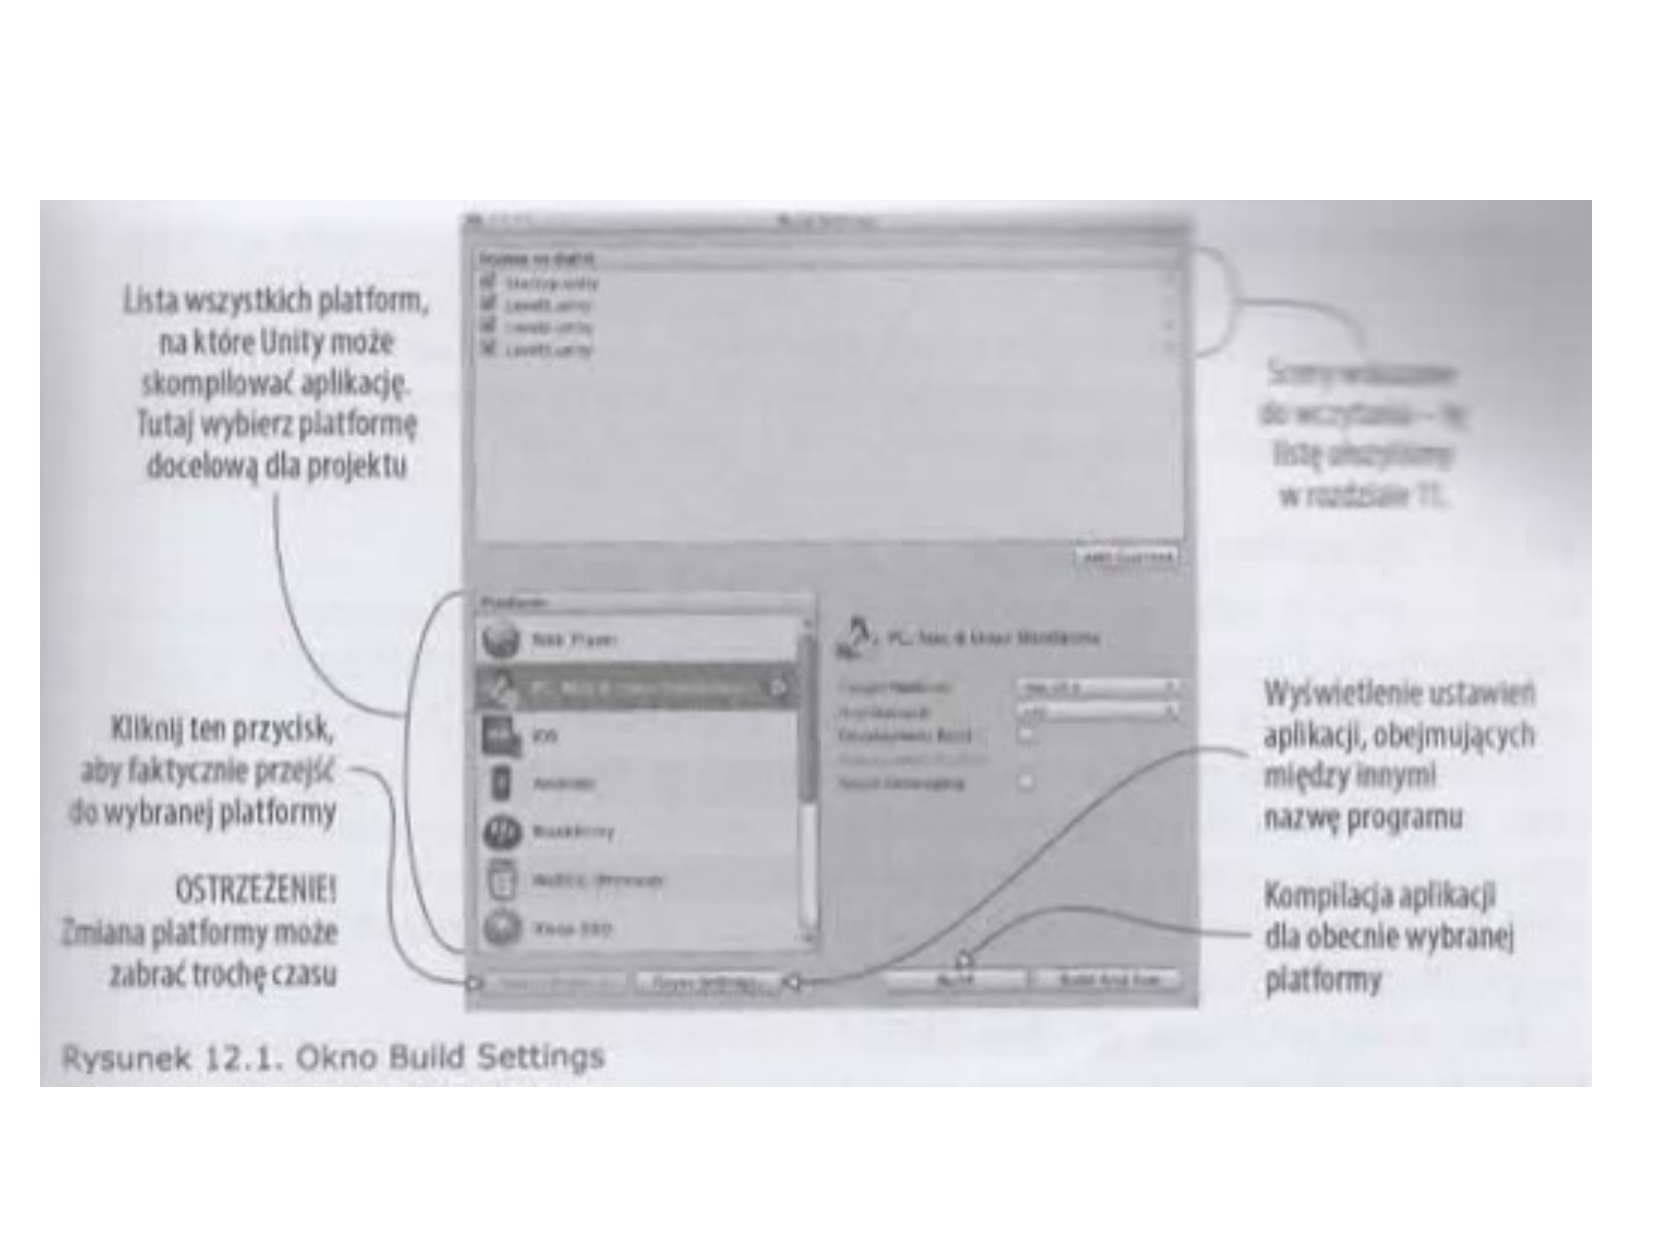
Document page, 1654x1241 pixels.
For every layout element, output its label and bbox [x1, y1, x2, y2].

picture [40, 200, 1592, 1087]
